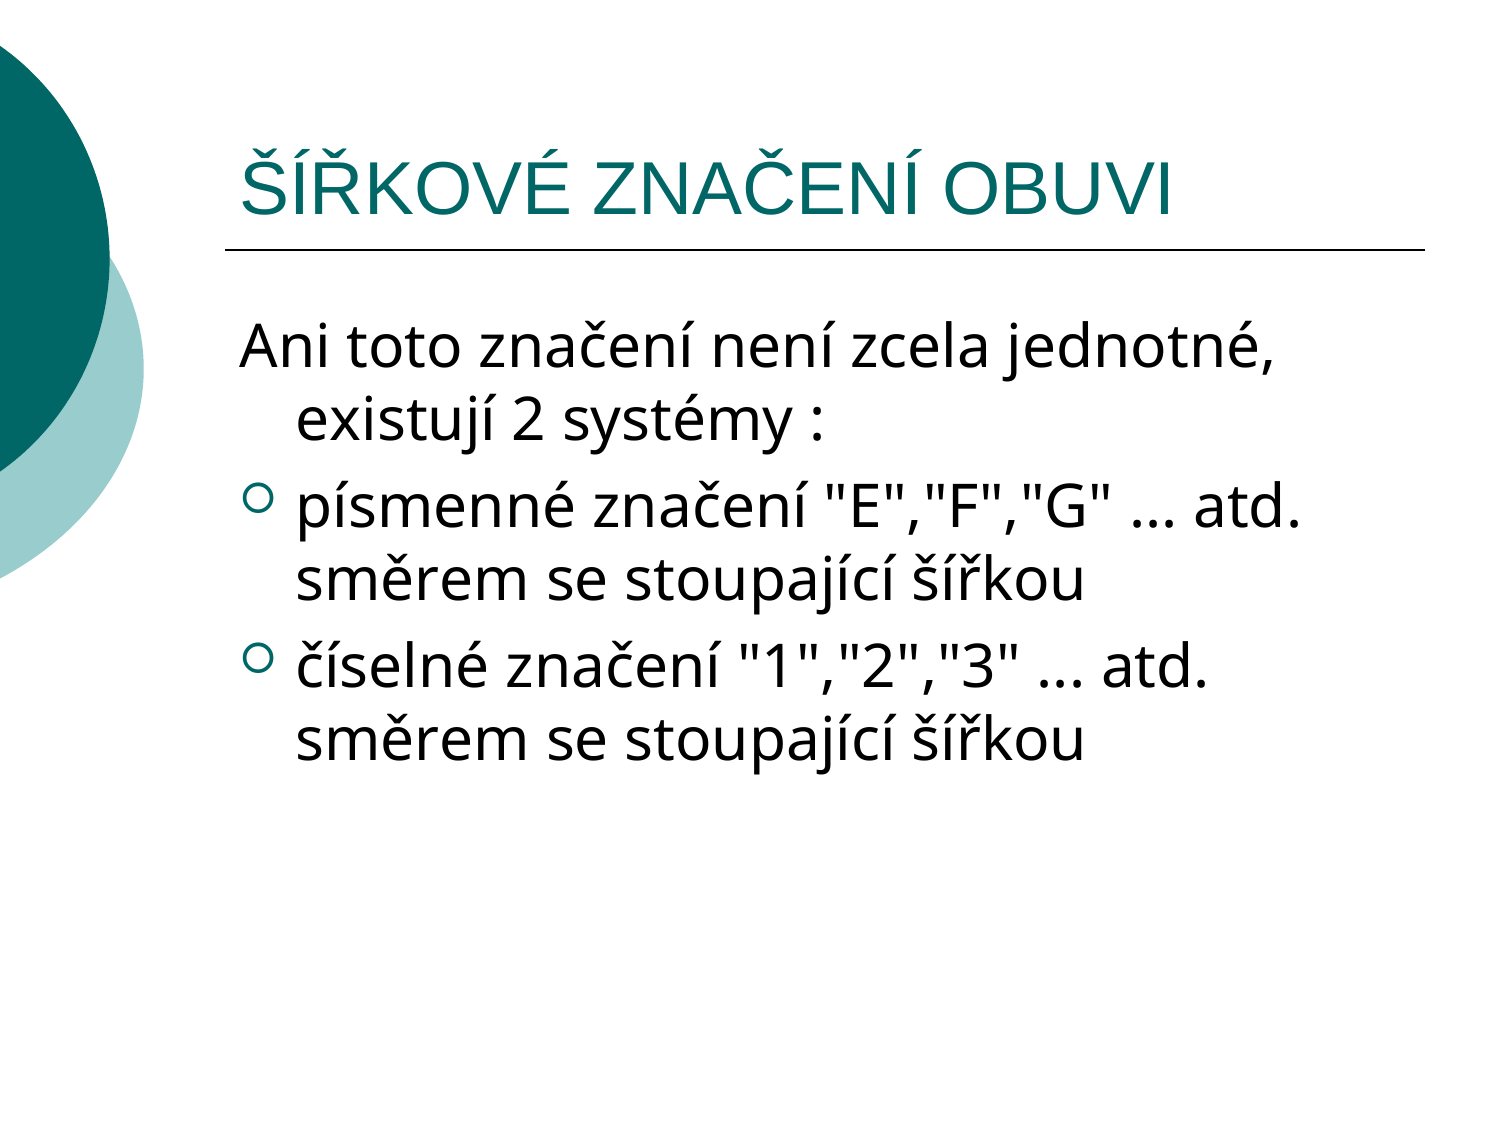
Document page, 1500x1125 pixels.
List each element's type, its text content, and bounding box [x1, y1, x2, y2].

list Ani toto značení není zcela jednotné, existují 2 systémy : písmenné značení "E","F","G" ... atd. směrem se stoupající šířkou číselné značení "1","2","3" ... atd. směrem se stoupající šířkou [224, 299, 1425, 975]
title ŠÍŘKOVÉ ZNAČENÍ OBUVI [224, 49, 1425, 237]
